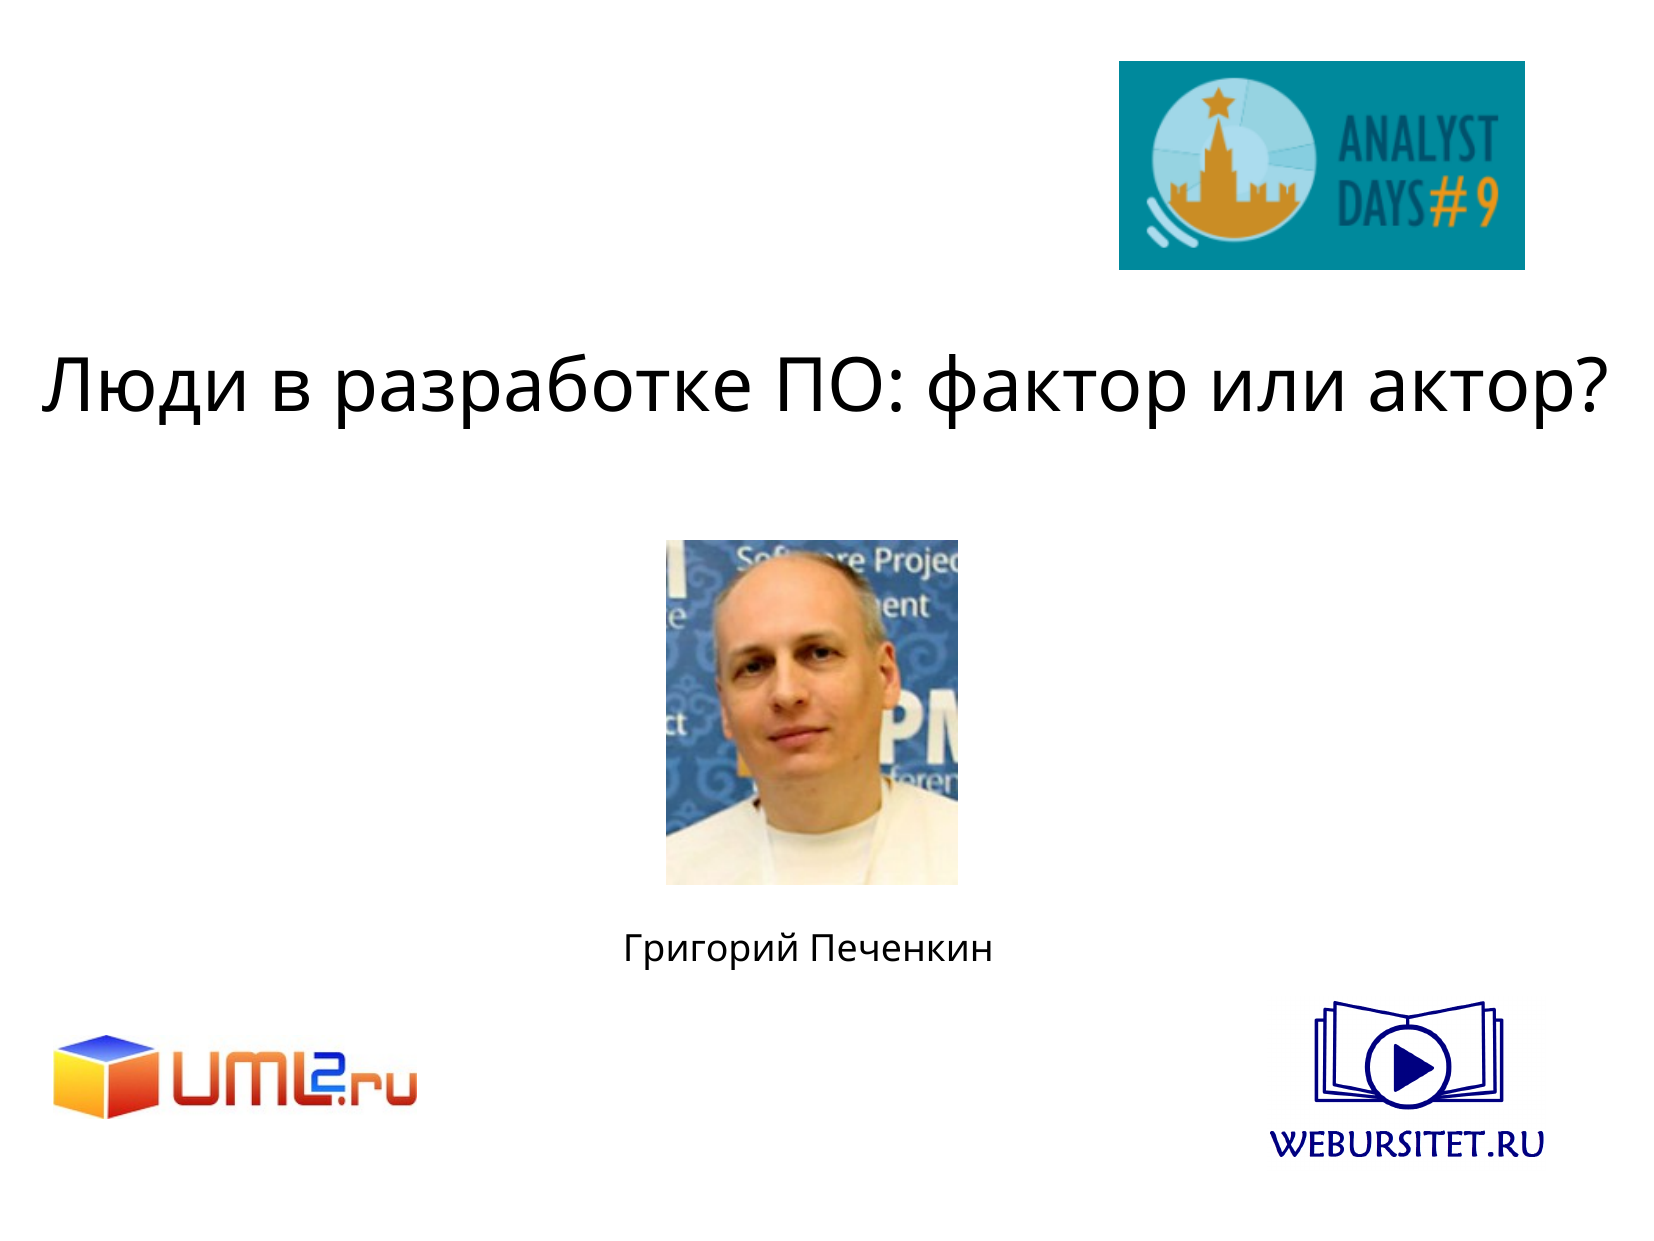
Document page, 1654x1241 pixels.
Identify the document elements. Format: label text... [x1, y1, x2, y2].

picture [1119, 61, 1525, 270]
picture [1267, 996, 1546, 1171]
text_box Люди в разработке ПО: фактор или актор? [28, 328, 1626, 434]
picture [666, 540, 958, 885]
text_box Григорий Печенкин [608, 915, 1010, 977]
picture [53, 1035, 417, 1119]
